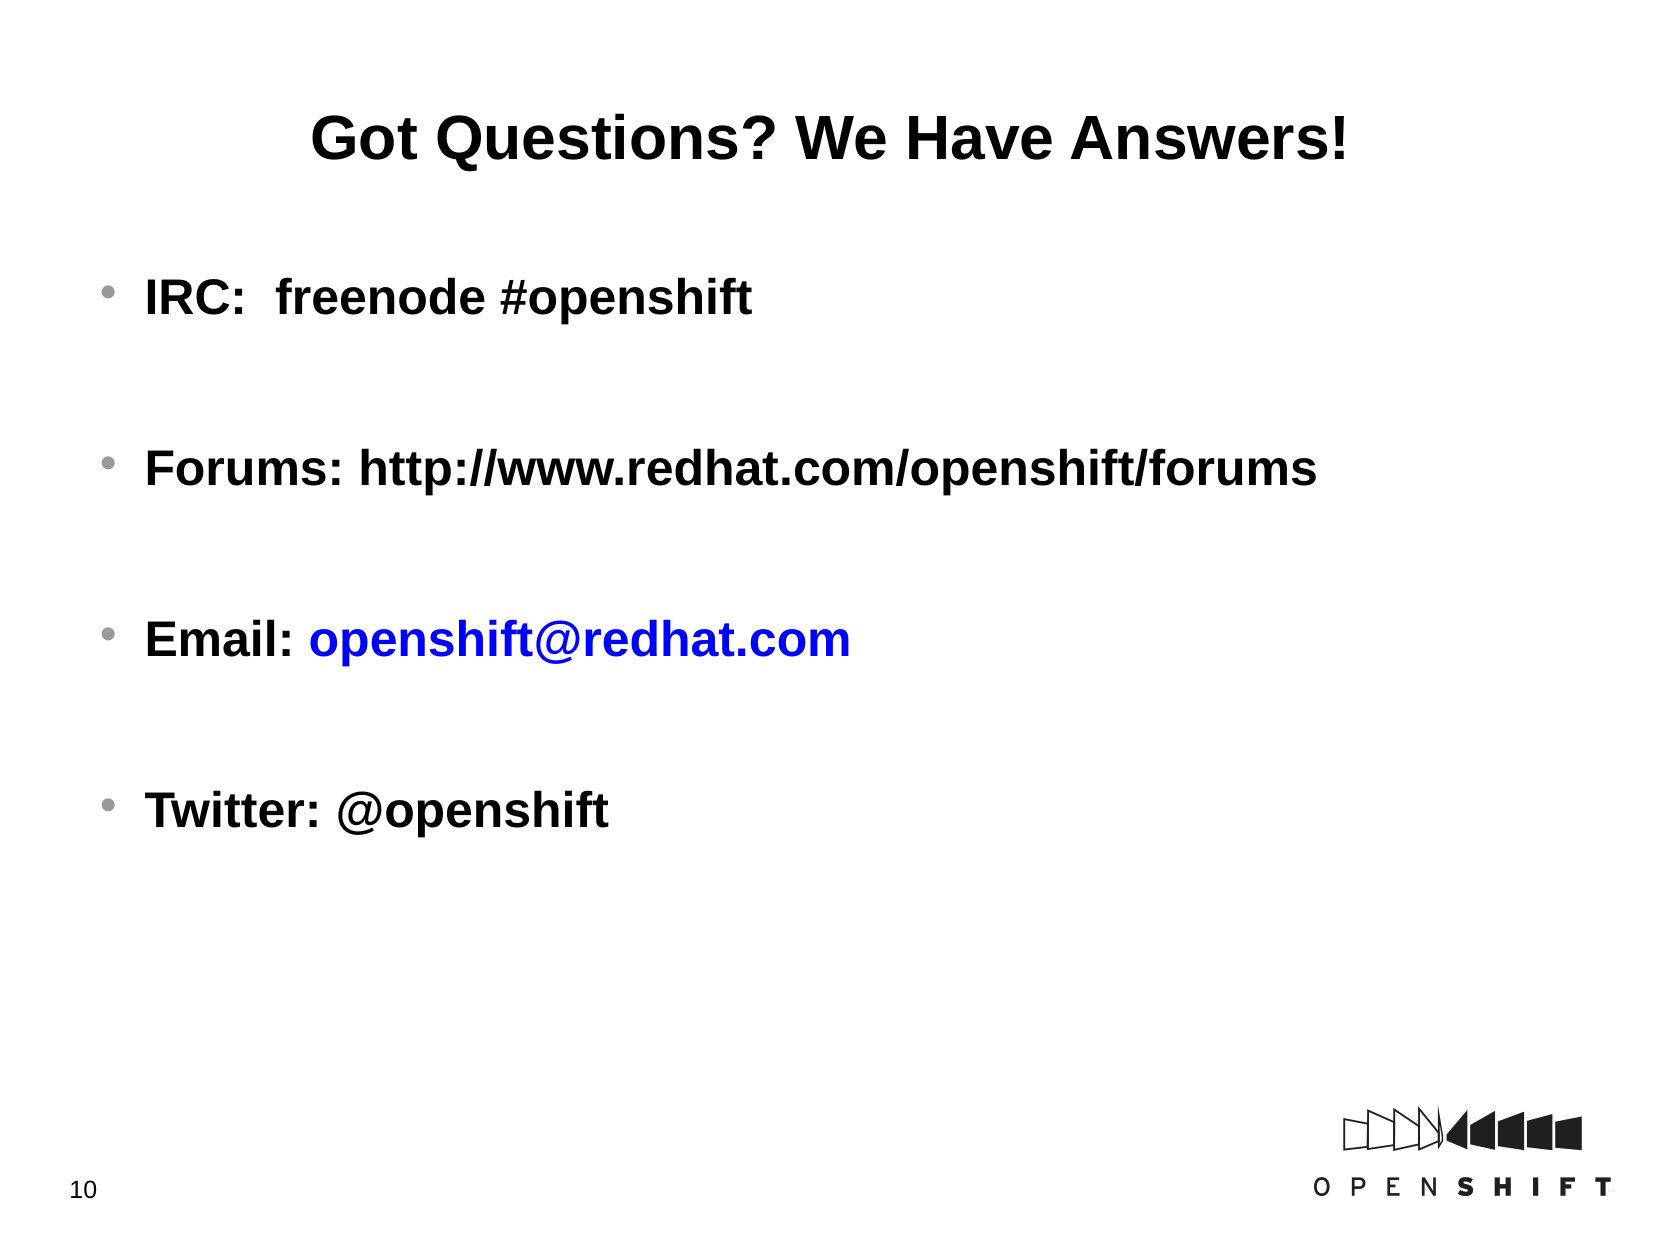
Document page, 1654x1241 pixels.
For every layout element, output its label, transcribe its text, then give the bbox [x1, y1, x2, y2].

picture [1314, 1104, 1614, 1200]
title Got Questions? We Have Answers! [87, 89, 1575, 188]
text_box IRC: freenode #openshift Forums: http://www.redhat.com/openshift/forums Email: openshift@redhat.com Twitter: @openshift [76, 265, 1565, 1060]
